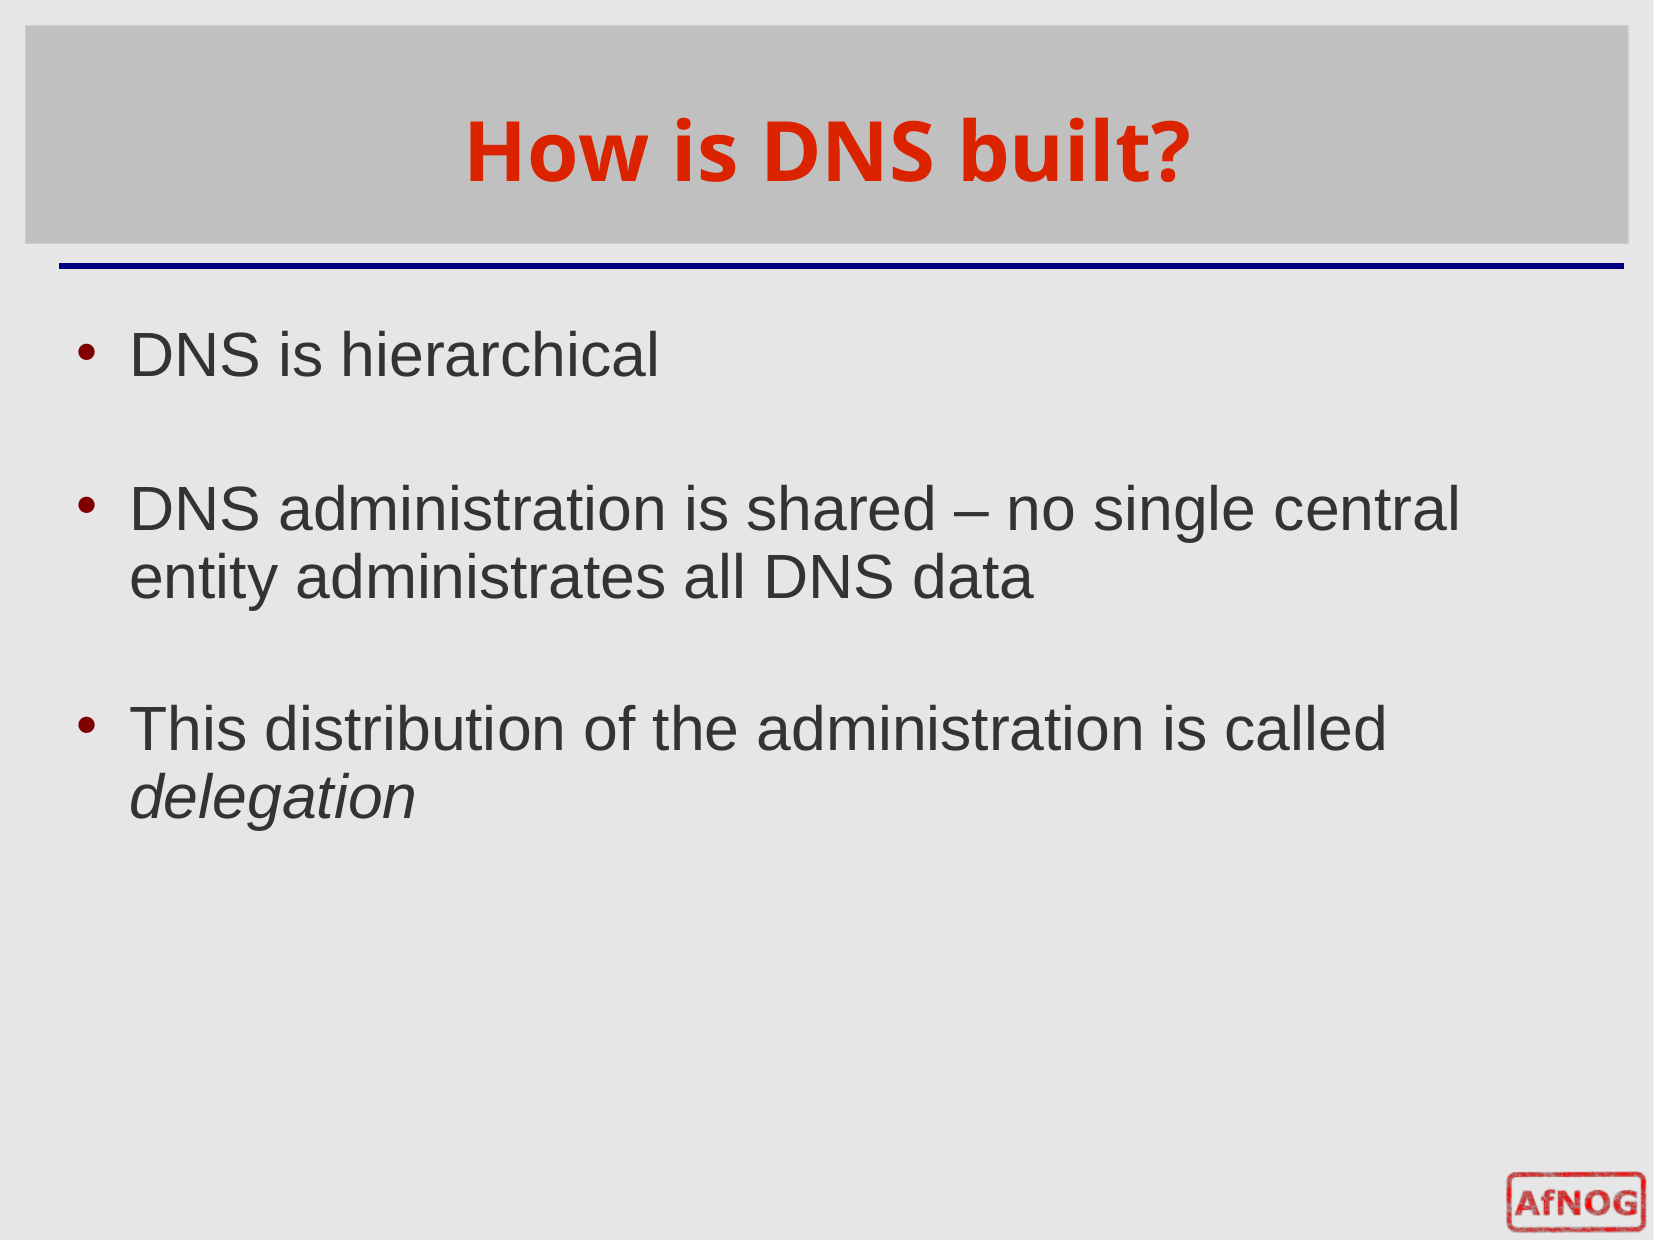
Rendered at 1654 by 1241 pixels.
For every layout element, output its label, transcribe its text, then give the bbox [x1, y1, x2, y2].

title How is DNS built? [121, 46, 1534, 254]
list DNS is hierarchical DNS administration is shared – no single central entity administrates all DNS data This distribution of the administration is called delegation [59, 322, 1595, 1132]
picture [1505, 1170, 1648, 1235]
